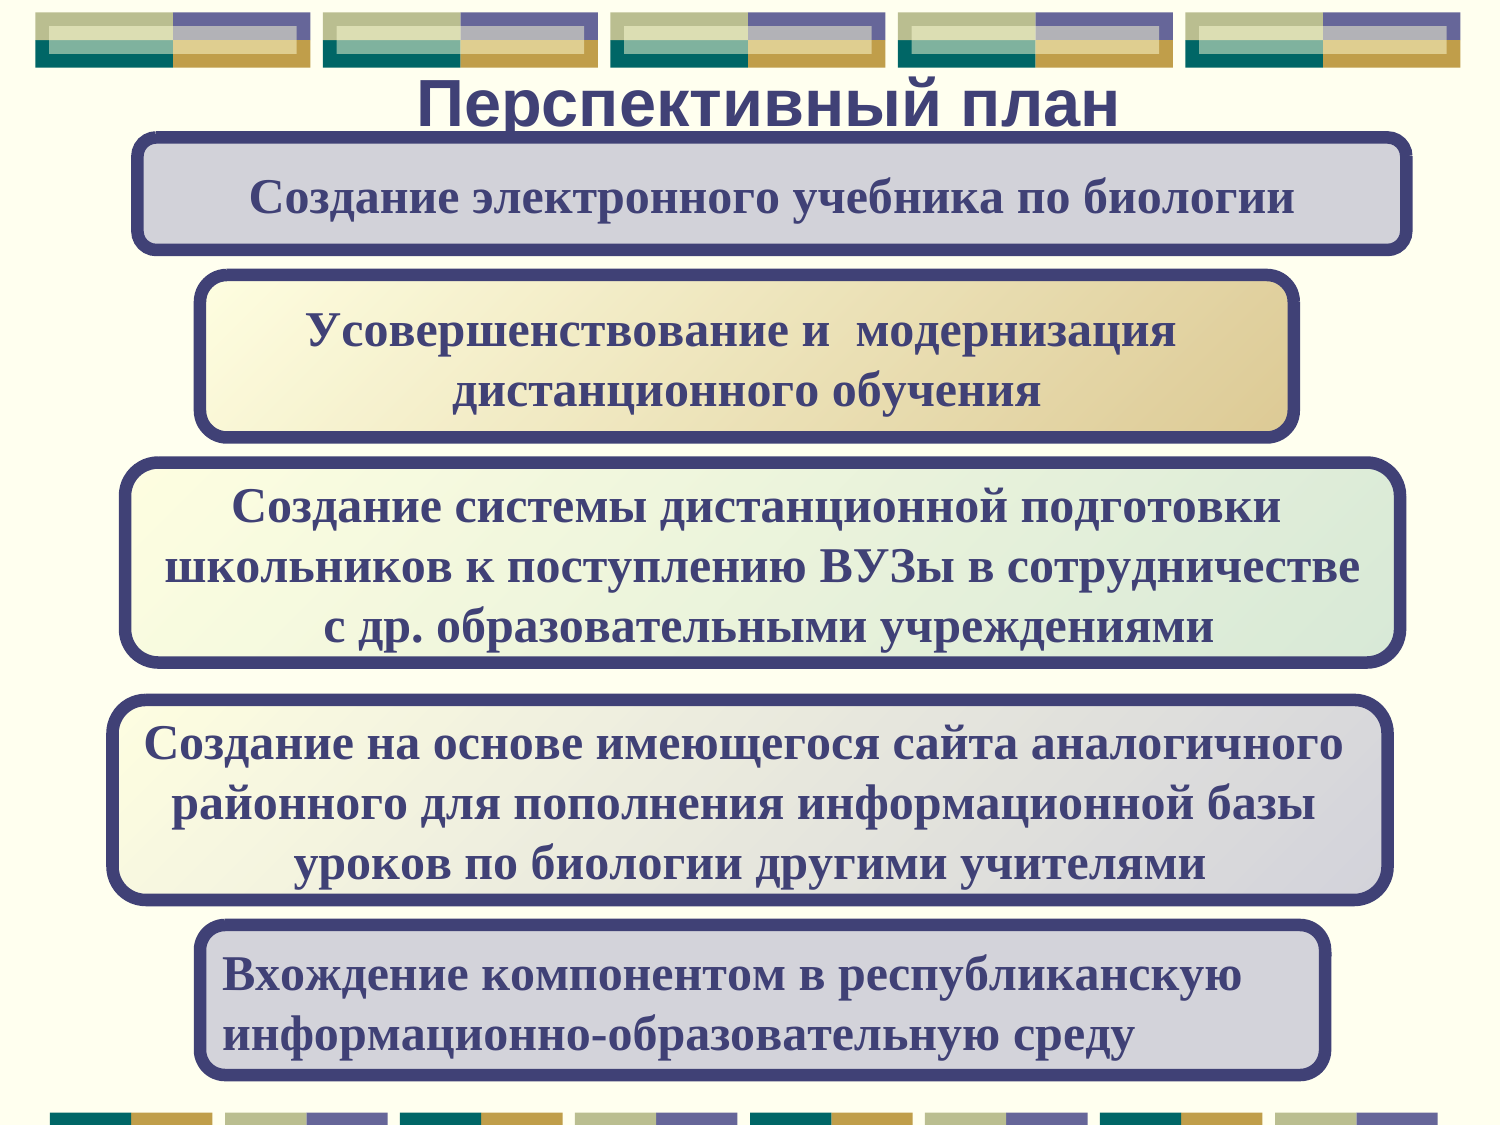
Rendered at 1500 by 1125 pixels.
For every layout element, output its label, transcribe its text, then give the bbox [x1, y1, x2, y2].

text_box Создание системы дистанционной подготовки школьников к поступлению ВУЗы в сотрудничестве с др. образовательными учреждениями [125, 462, 1401, 663]
text_box Создание на основе имеющегося сайта аналогичного районного для пополнения информационной базы уроков по биологии другими учителями [112, 699, 1388, 901]
text_box Создание электронного учебника по биологии [137, 137, 1407, 250]
text_box Вхождение компонентом в республиканскую информационно-образовательную среду [200, 924, 1326, 1076]
text_box Перспективный план [187, 49, 1350, 137]
text_box Усовершенствование и модернизация дистанционного обучения [199, 274, 1294, 438]
